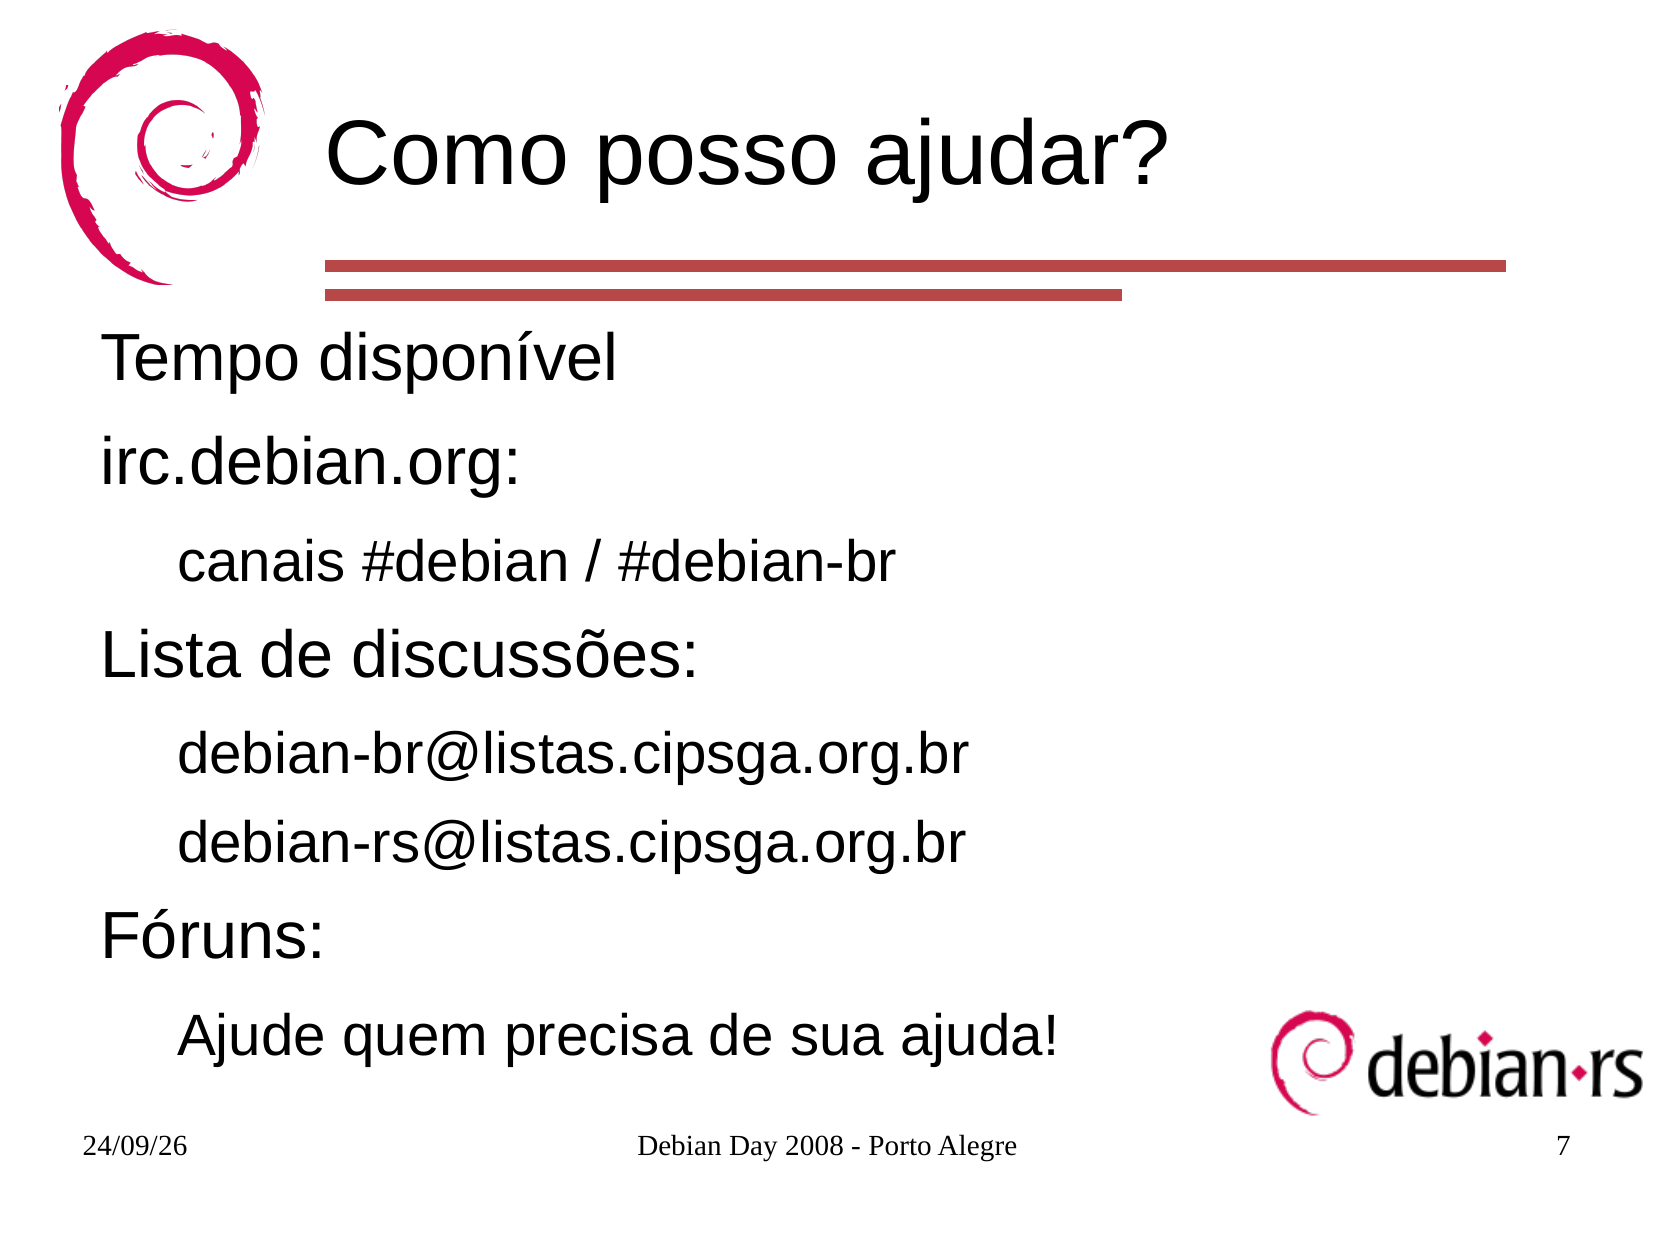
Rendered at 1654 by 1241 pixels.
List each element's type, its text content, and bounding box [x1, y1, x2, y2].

picture [59, 29, 265, 285]
picture [1262, 1006, 1654, 1122]
list Tempo disponível irc.debian.org: canais #debian / #debian-br Lista de discussões: debian-br@listas.cipsga.org.br debian-rs@listas.cipsga.org.br Fóruns: Ajude quem precisa de sua ajuda! [82, 319, 1571, 1108]
title Como posso ajudar? [324, 49, 1571, 257]
